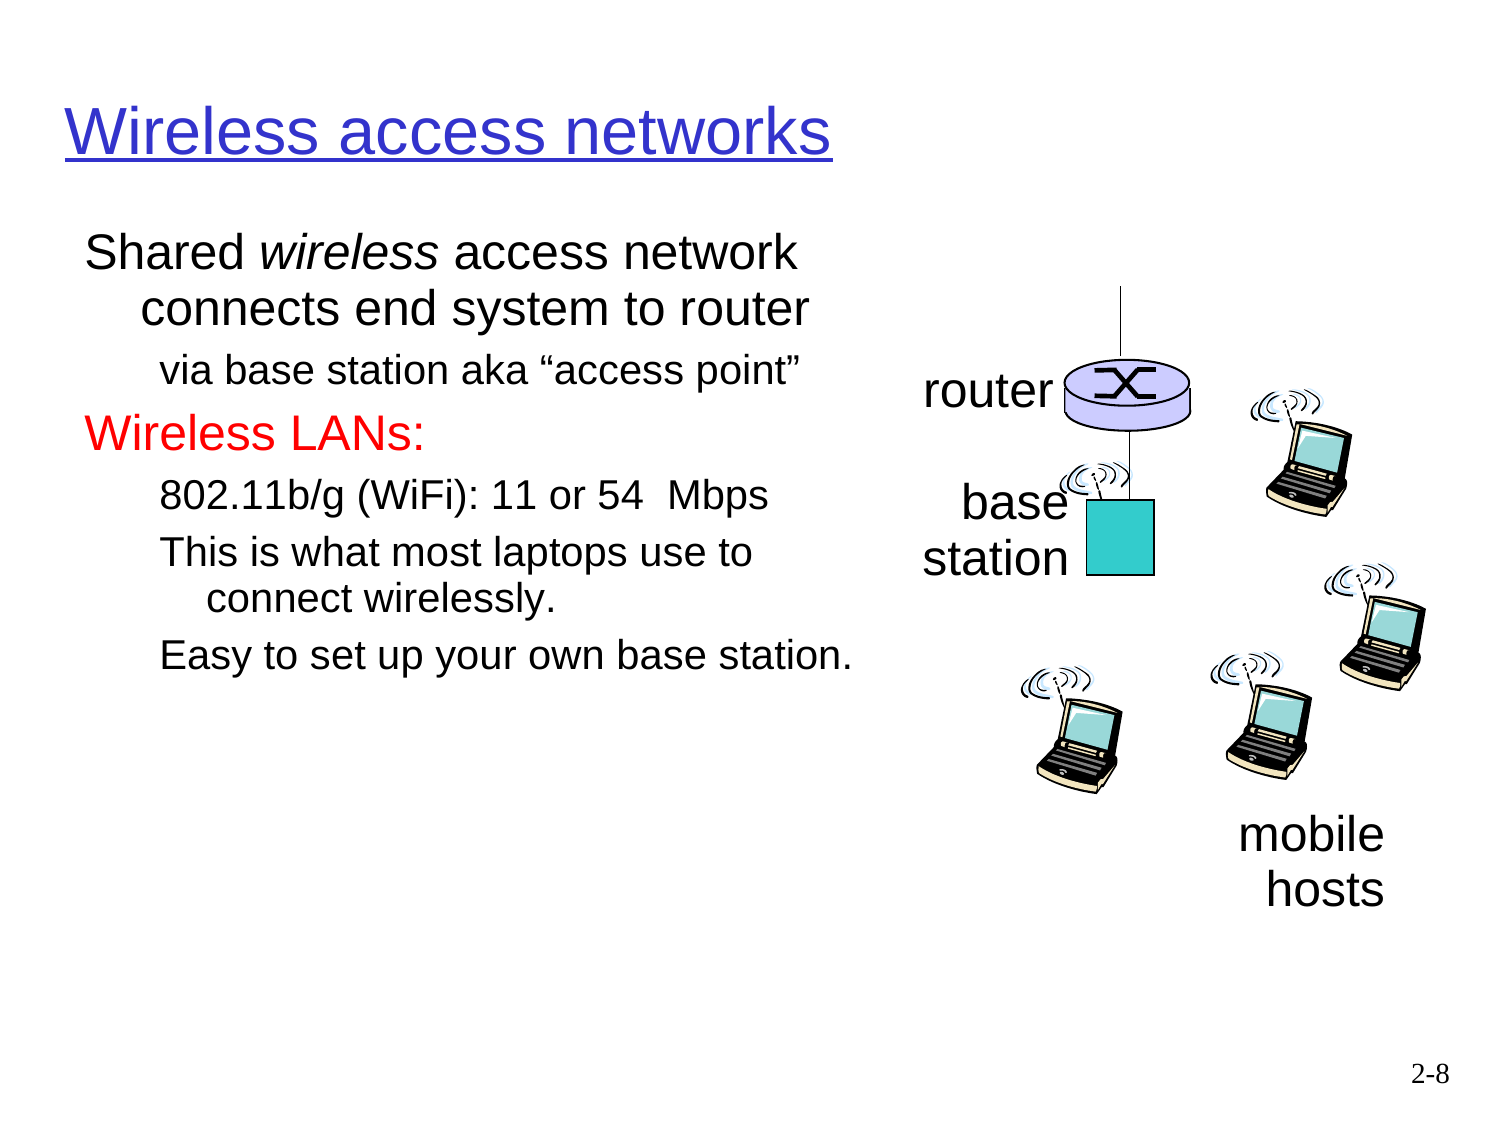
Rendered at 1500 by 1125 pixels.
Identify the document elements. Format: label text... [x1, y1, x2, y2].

picture [1020, 664, 1123, 795]
text_box [1069, 359, 1190, 431]
picture [1323, 561, 1426, 692]
picture [1130, 459, 1155, 575]
title Wireless access networks [49, 37, 1425, 225]
text_box base station [907, 467, 1085, 595]
text_box mobile hosts [1223, 798, 1400, 926]
picture [1059, 459, 1129, 575]
picture [1210, 649, 1313, 781]
list Shared wireless access network connects end system to router via base station aka “access point” Wireless LANs: 802.11b/g (WiFi): 11 or 54 Mbps This is what most laptops use to connect wirelessly. Easy to set up your own base station. [69, 216, 878, 1017]
text_box router [908, 354, 1069, 426]
picture [1250, 386, 1353, 517]
text_box [1086, 500, 1154, 575]
